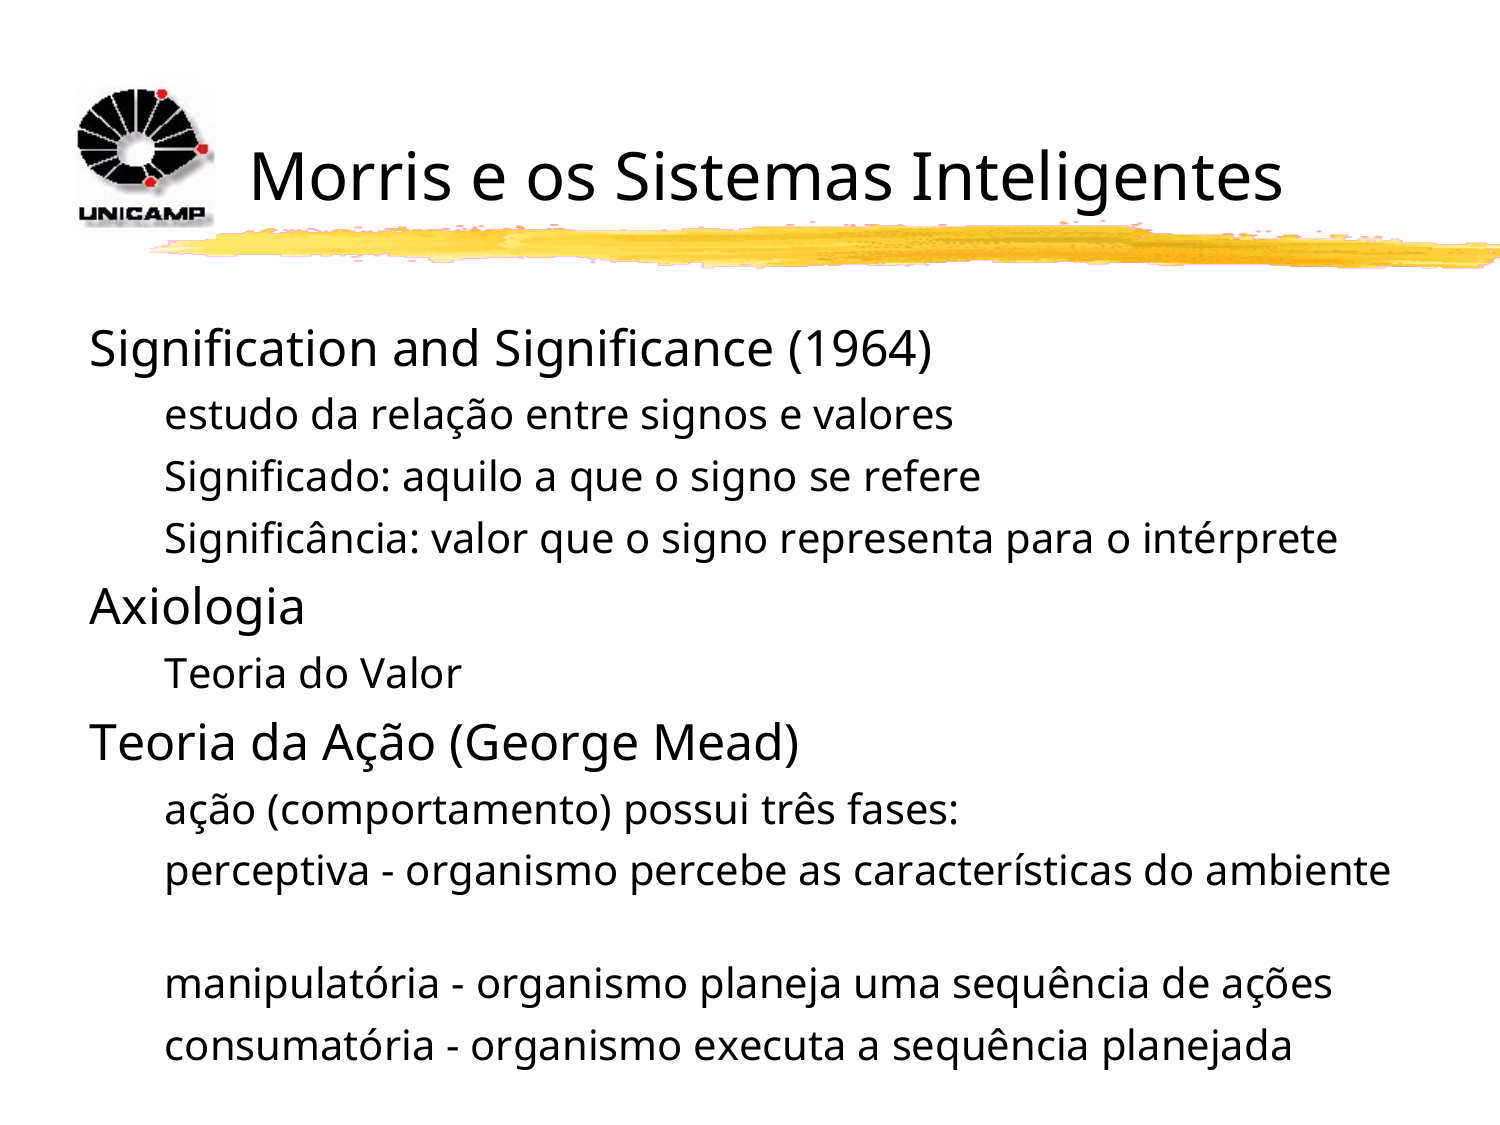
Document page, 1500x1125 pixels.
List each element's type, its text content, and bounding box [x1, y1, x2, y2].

list Signification and Significance (1964) estudo da relação entre signos e valores Significado: aquilo a que o signo se refere Significância: valor que o signo representa para o intérprete Axiologia Teoria do Valor Teoria da Ação (George Mead) ação (comportamento) possui três fases: perceptiva - organismo percebe as características do ambiente manipulatória - organismo planeja uma sequência de ações consumatória - organismo executa a sequência planejada [74, 309, 1417, 1011]
title Morris e os Sistemas Inteligentes [233, 37, 1434, 225]
picture [75, 74, 1500, 279]
